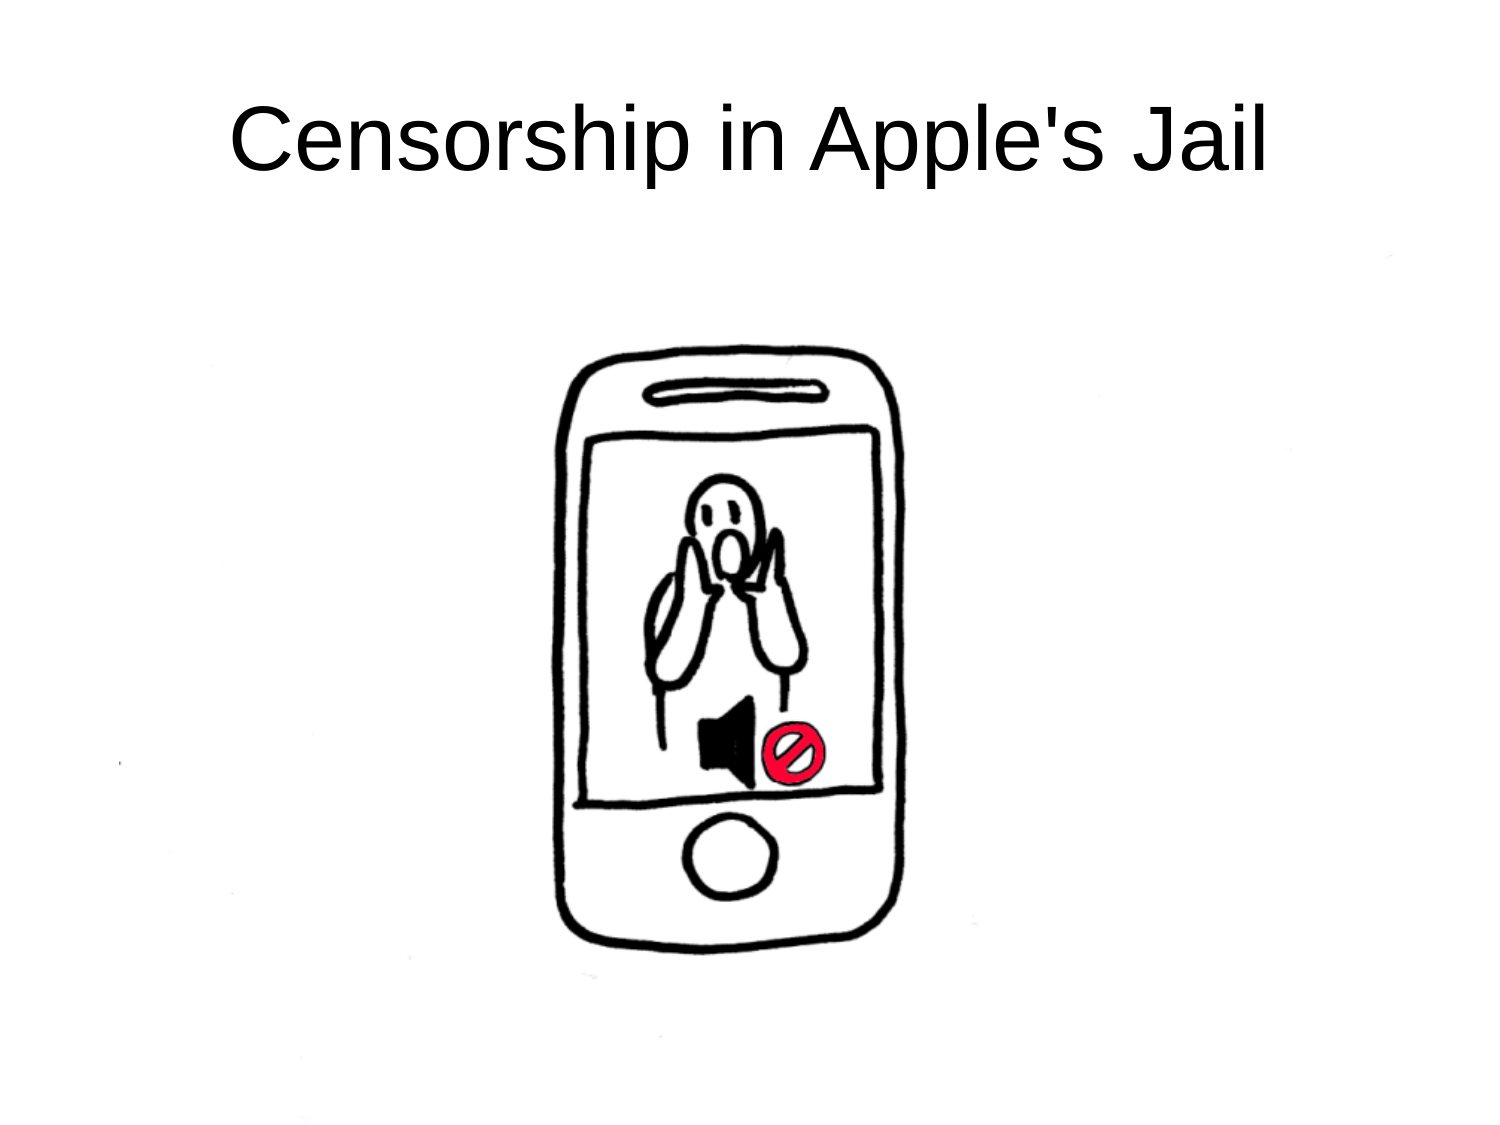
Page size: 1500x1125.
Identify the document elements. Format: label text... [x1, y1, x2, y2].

title Censorship in Apple's Jail [75, 45, 1426, 233]
picture [119, 233, 1396, 1125]
